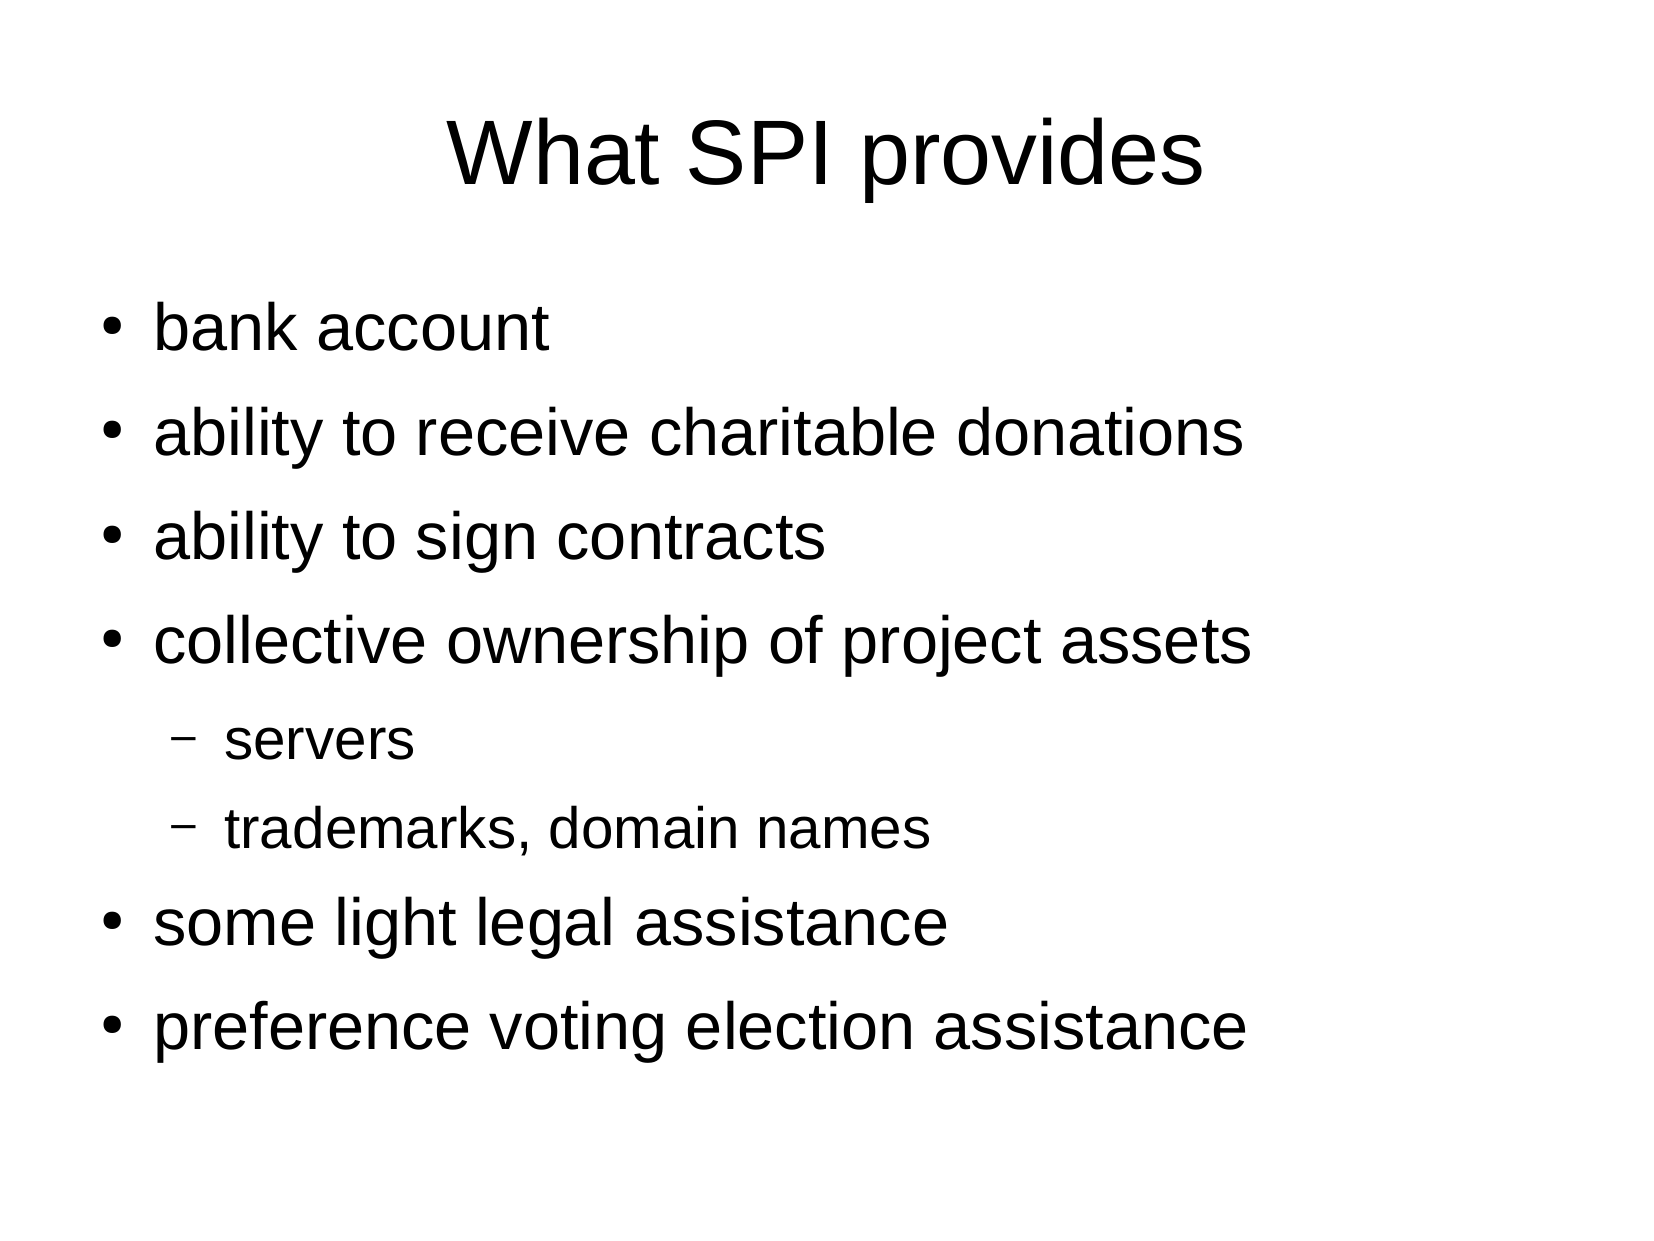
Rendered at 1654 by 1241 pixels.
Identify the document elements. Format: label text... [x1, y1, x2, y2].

title What SPI provides [82, 49, 1571, 257]
list bank account ability to receive charitable donations ability to sign contracts collective ownership of project assets servers trademarks, domain names some light legal assistance preference voting election assistance [82, 290, 1538, 1171]
